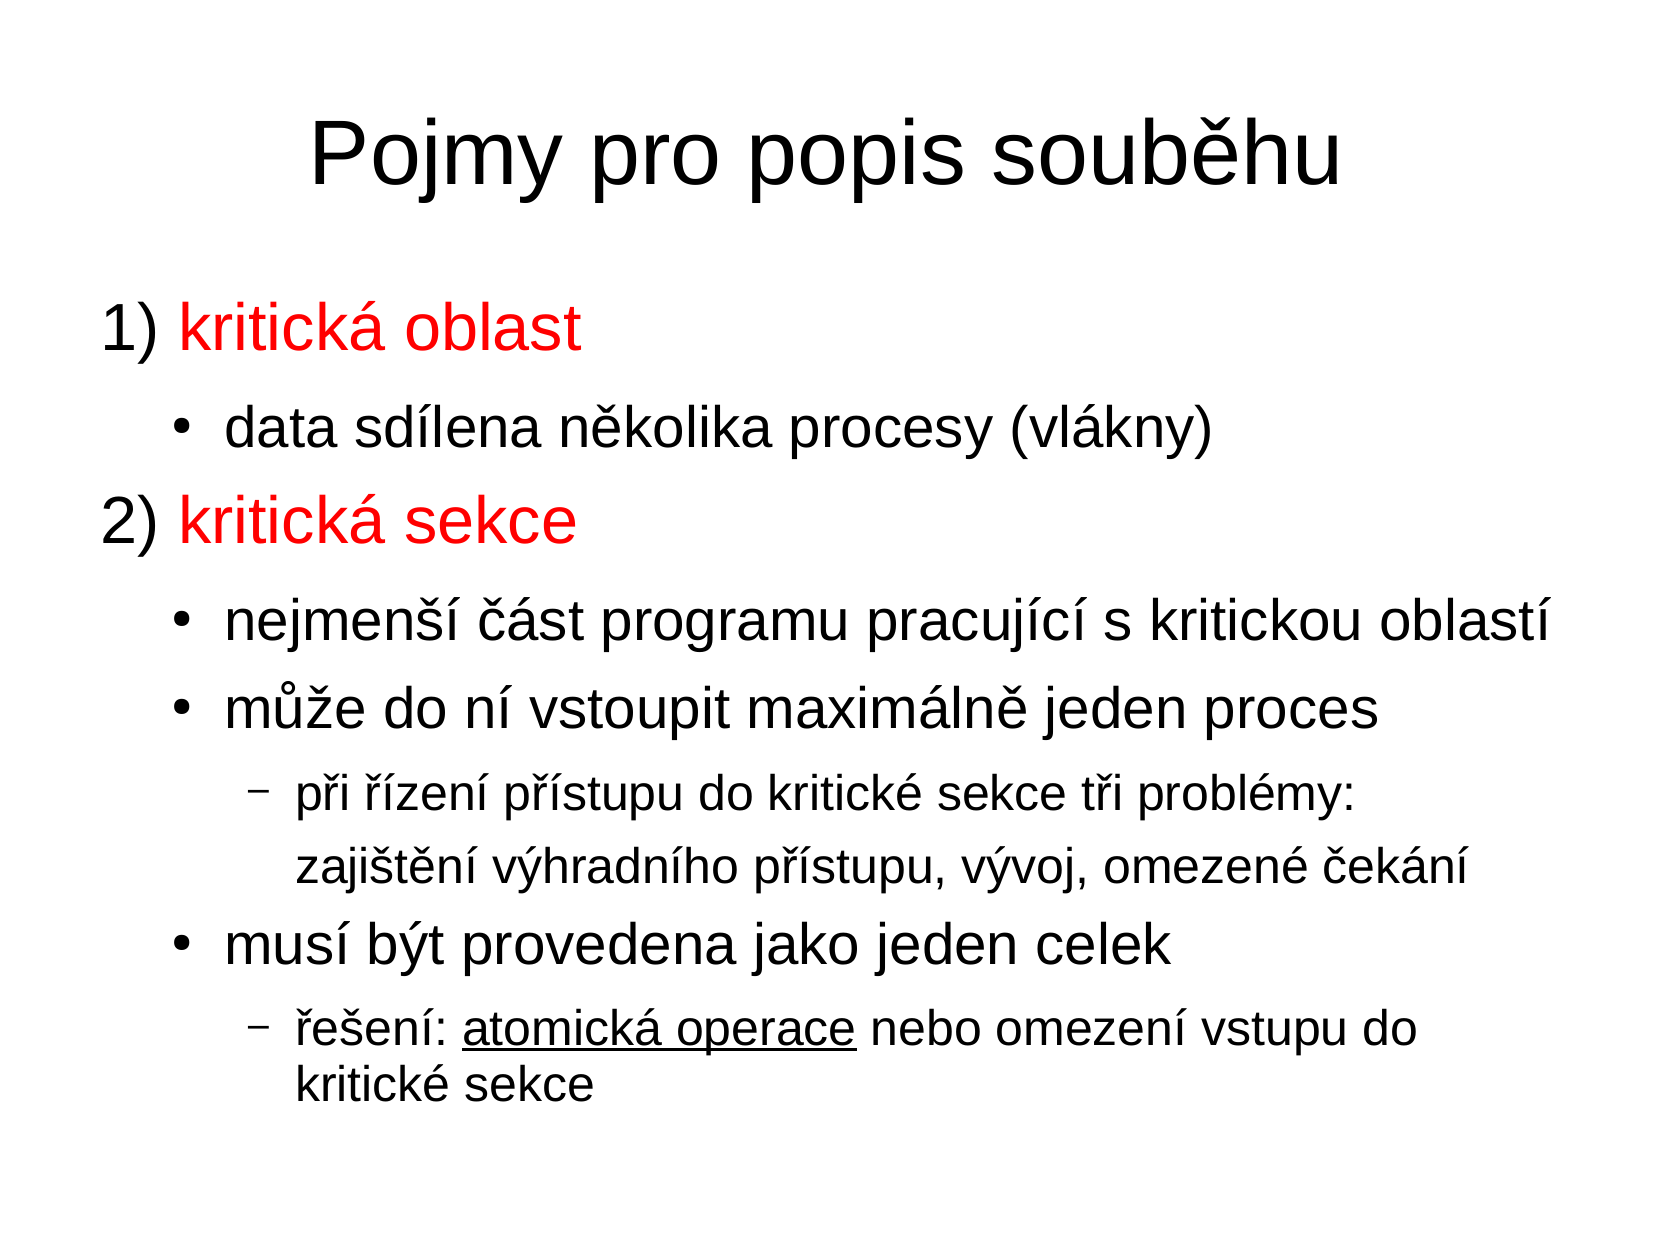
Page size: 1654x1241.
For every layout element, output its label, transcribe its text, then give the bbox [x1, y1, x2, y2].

title Pojmy pro popis souběhu [82, 56, 1571, 250]
list kritická oblast data sdílena několika procesy (vlákny) kritická sekce nejmenší část programu pracující s kritickou oblastí může do ní vstoupit maximálně jeden proces při řízení přístupu do kritické sekce tři problémy: zajištění výhradního přístupu, vývoj, omezené čekání musí být provedena jako jeden celek řešení: atomická operace nebo omezení vstupu do kritické sekce [82, 290, 1571, 1112]
